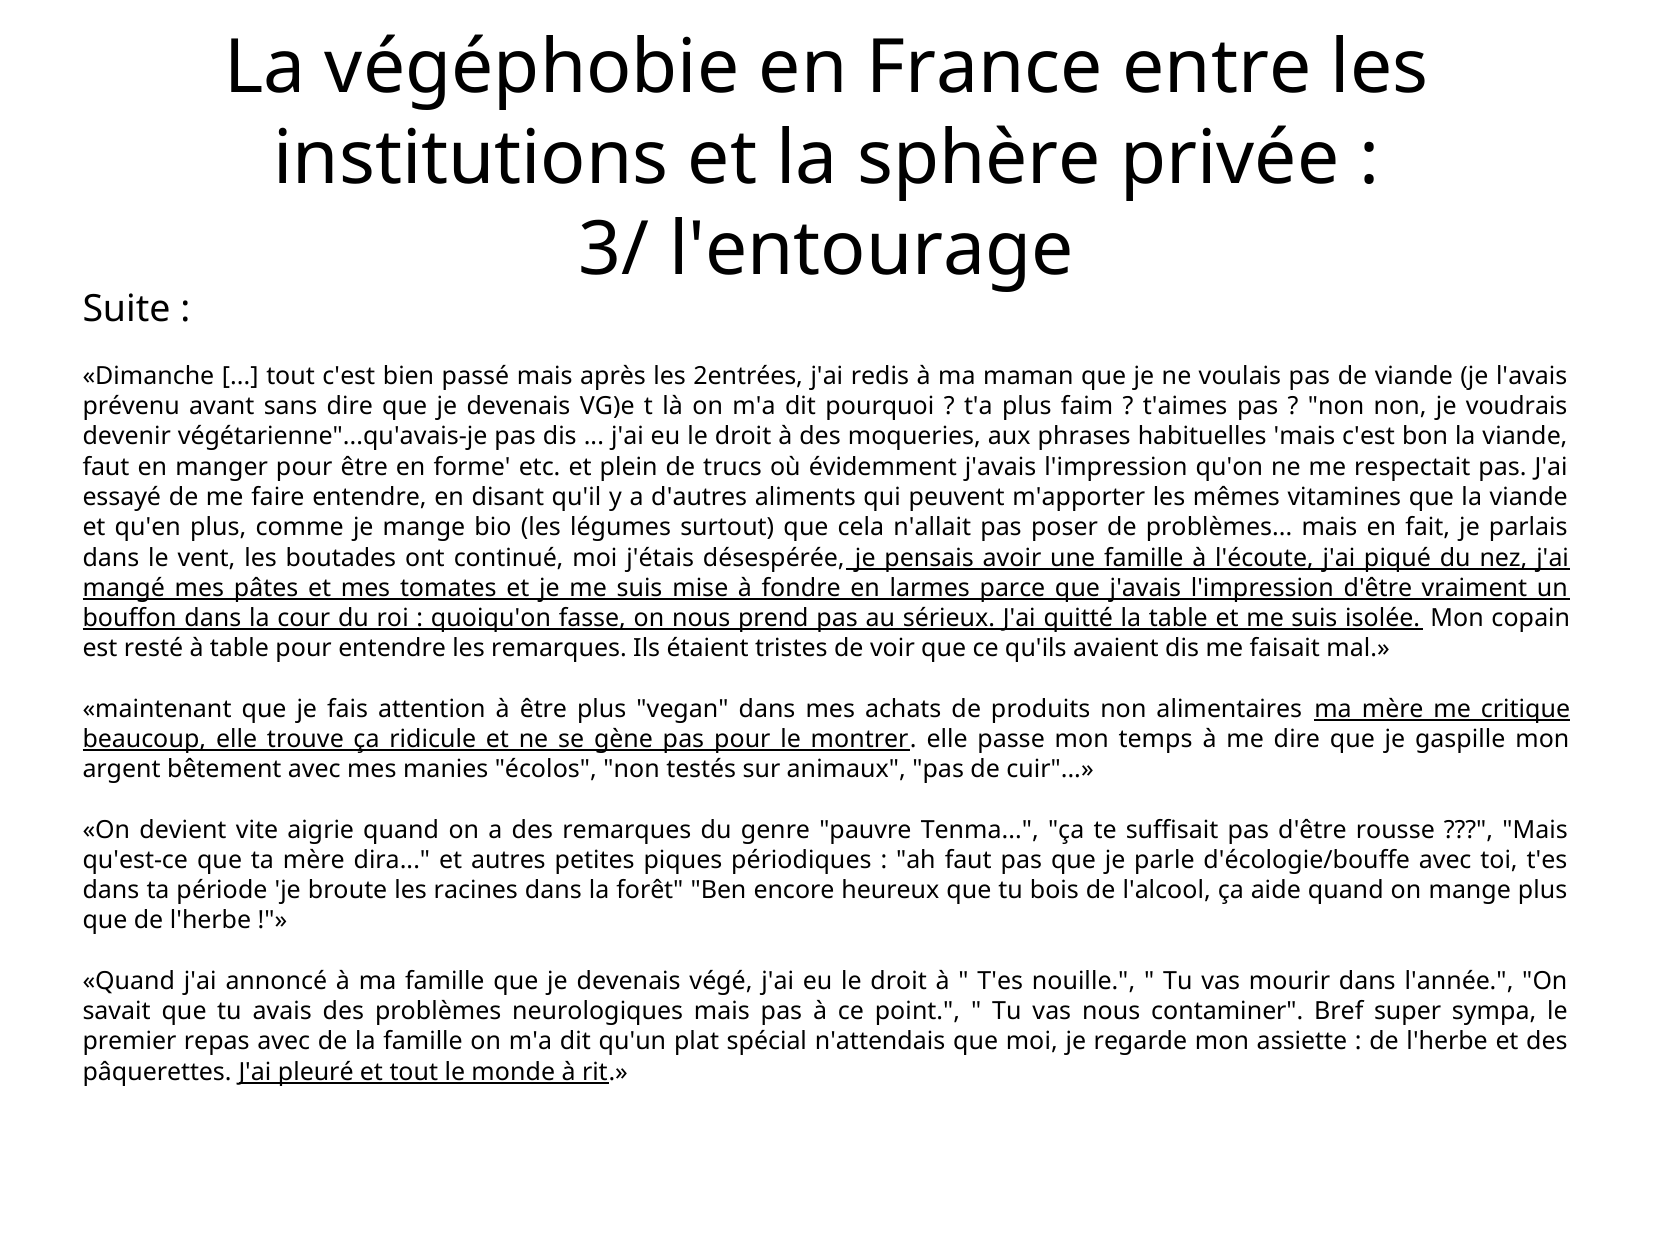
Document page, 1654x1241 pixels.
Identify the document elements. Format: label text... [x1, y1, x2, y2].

title La végéphobie en France entre les institutions et la sphère privée : 3/ l'entourage [82, 16, 1571, 290]
subtitle Suite : «Dimanche [...] tout c'est bien passé mais après les 2entrées, j'ai redis à ma maman que je ne voulais pas de viande (je l'avais prévenu avant sans dire que je devenais VG)e t là on m'a dit pourquoi ? t'a plus faim ? t'aimes pas ? "non non, je voudrais devenir végétarienne"...qu'avais-je pas dis ... j'ai eu le droit à des moqueries, aux phrases habituelles 'mais c'est bon la viande, faut en manger pour être en forme' etc. et plein de trucs où évidemment j'avais l'impression qu'on ne me respectait pas. J'ai essayé de me faire entendre, en disant qu'il y a d'autres aliments qui peuvent m'apporter les mêmes vitamines que la viande et qu'en plus, comme je mange bio (les légumes surtout) que cela n'allait pas poser de problèmes... mais en fait, je parlais dans le vent, les boutades ont continué, moi j'étais désespérée, je pensais avoir une famille à l'écoute, j'ai piqué du nez, j'ai mangé mes pâtes et mes tomates et je me suis mise à fondre en larmes parce que j'avais l'impression d'être vraiment un bouffon dans la cour du roi : quoiqu'on fasse, on nous prend pas au sérieux. J'ai quitté la table et me suis isolée. Mon copain est resté à table pour entendre les remarques. Ils étaient tristes de voir que ce qu'ils avaient dis me faisait mal.» «maintenant que je fais attention à être plus "vegan" dans mes achats de produits non alimentaires ma mère me critique beaucoup, elle trouve ça ridicule et ne se gène pas pour le montrer. elle passe mon temps à me dire que je gaspille mon argent bêtement avec mes manies "écolos", "non testés sur animaux", "pas de cuir"...» «On devient vite aigrie quand on a des remarques du genre "pauvre Tenma...", "ça te suffisait pas d'être rousse ???", "Mais qu'est-ce que ta mère dira..." et autres petites piques périodiques : "ah faut pas que je parle d'écologie/bouffe avec toi, t'es dans ta période 'je broute les racines dans la forêt" "Ben encore heureux que tu bois de l'alcool, ça aide quand on mange plus que de l'herbe !"» «Quand j'ai annoncé à ma famille que je devenais végé, j'ai eu le droit à " T'es nouille.", " Tu vas mourir dans l'année.", "On savait que tu avais des problèmes neurologiques mais pas à ce point.", " Tu vas nous contaminer". Bref super sympa, le premier repas avec de la famille on m'a dit qu'un plat spécial n'attendais que moi, je regarde mon assiette : de l'herbe et des pâquerettes. J'ai pleuré et tout le monde à rit.» [82, 297, 1571, 1102]
